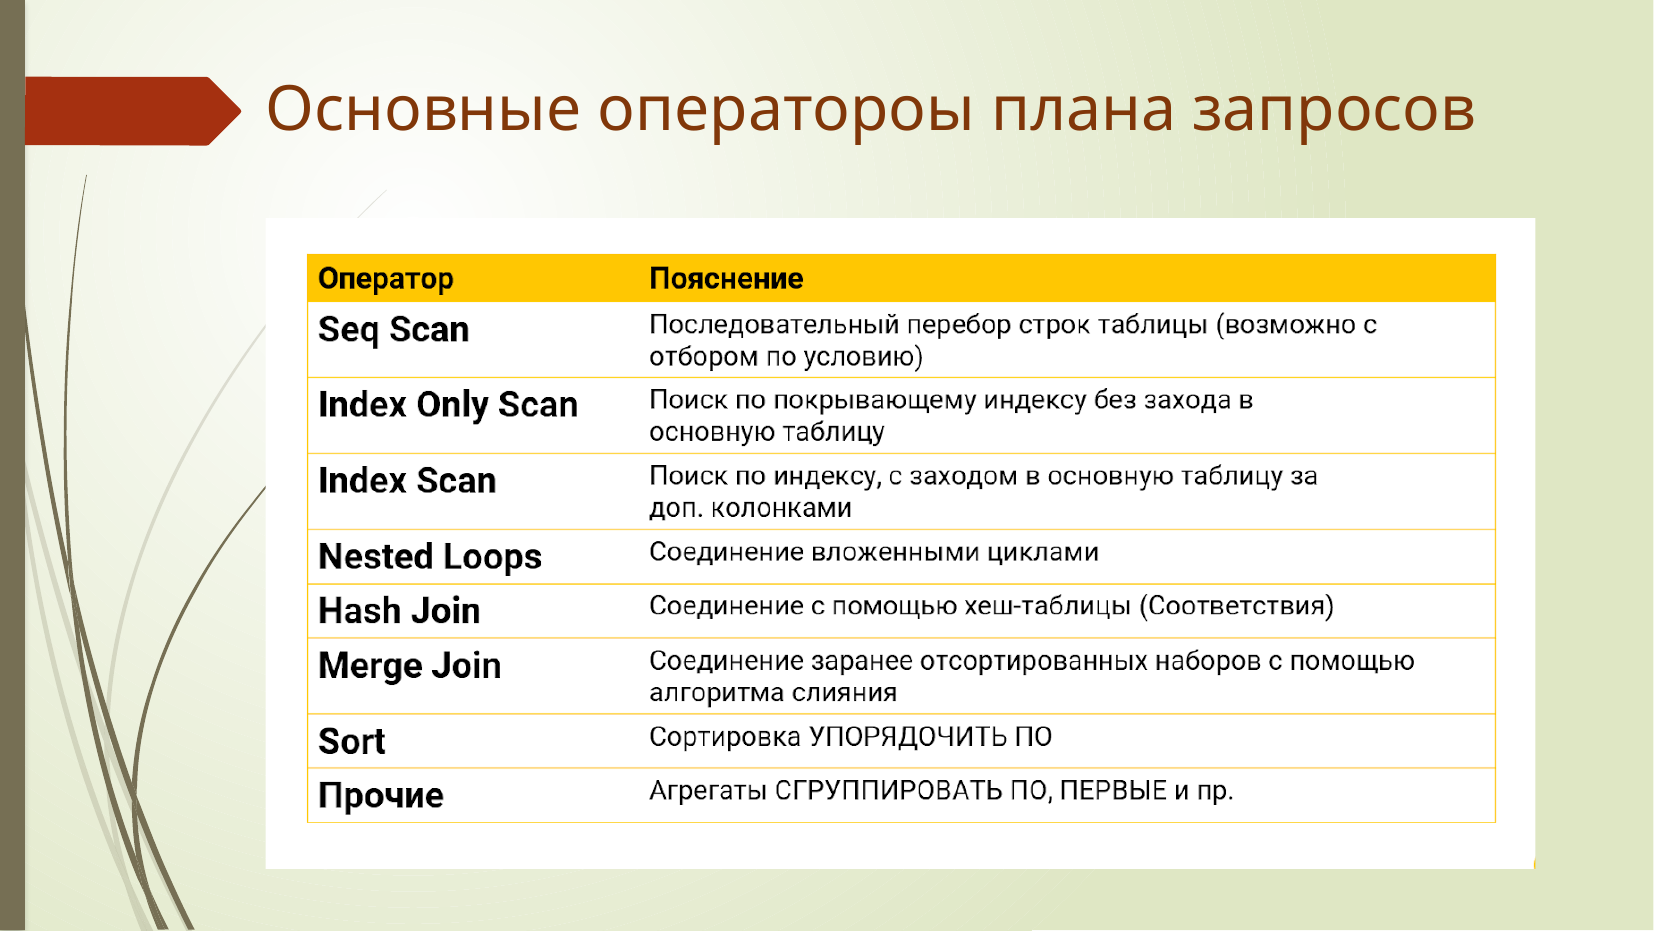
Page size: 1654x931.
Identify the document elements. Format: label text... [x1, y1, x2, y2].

title Основные оператороы плана запросов [265, 28, 1561, 185]
picture [265, 218, 1536, 869]
